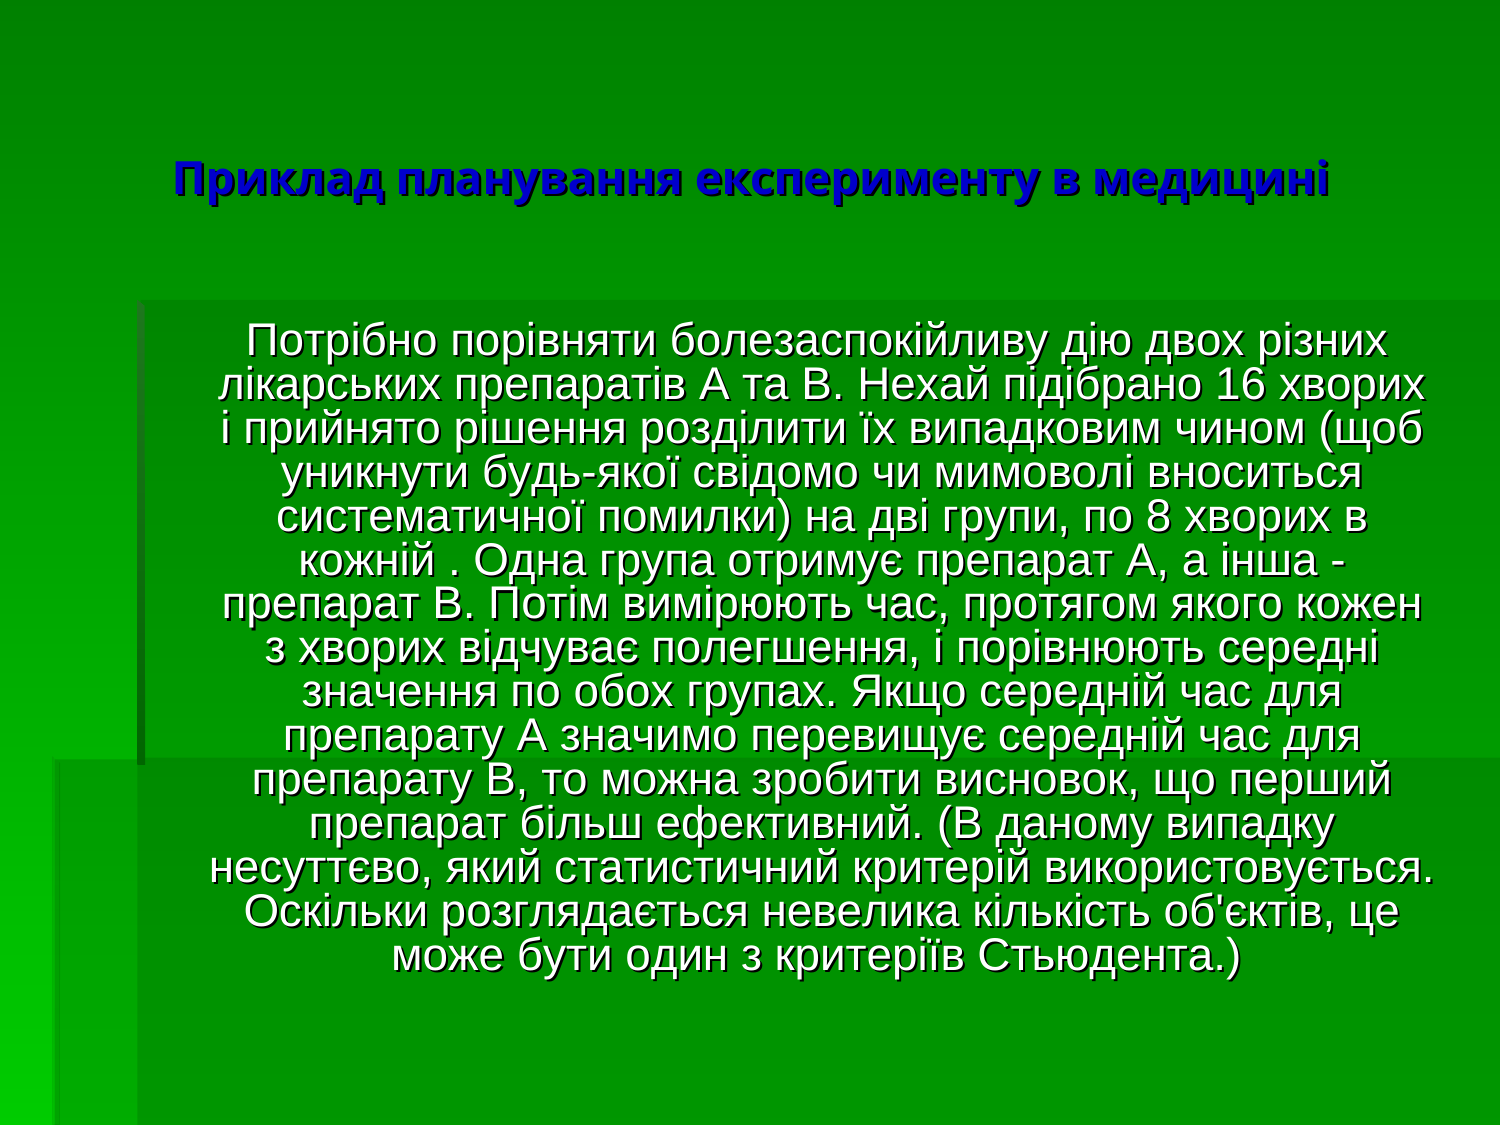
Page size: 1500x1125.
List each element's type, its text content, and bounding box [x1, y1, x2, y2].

title Приклад планування експерименту в медицині [75, 40, 1451, 276]
list Потрібно порівняти болезаспокійливу дію двох різних лікарських препаратів А та В. Нехай підібрано 16 хворих і прийнято рішення розділити їх випадковим чином (щоб уникнути будь-якої свідомо чи мимоволі вноситься систематичної помилки) на дві групи, по 8 хворих в кожній . Одна група отримує препарат А, а інша - препарат В. Потім вимірюють час, протягом якого кожен з хворих відчуває полегшення, і порівнюють середні значення по обох групах. Якщо середній час для препарату А значимо перевищує середній час для препарату В, то можна зробити висновок, що перший препарат більш ефективний. (В даному випадку несуттєво, який статистичний критерій використовується. Оскільки розглядається невелика кількість об'єктів, це може бути один з критеріїв Стьюдента.) [137, 312, 1451, 1047]
